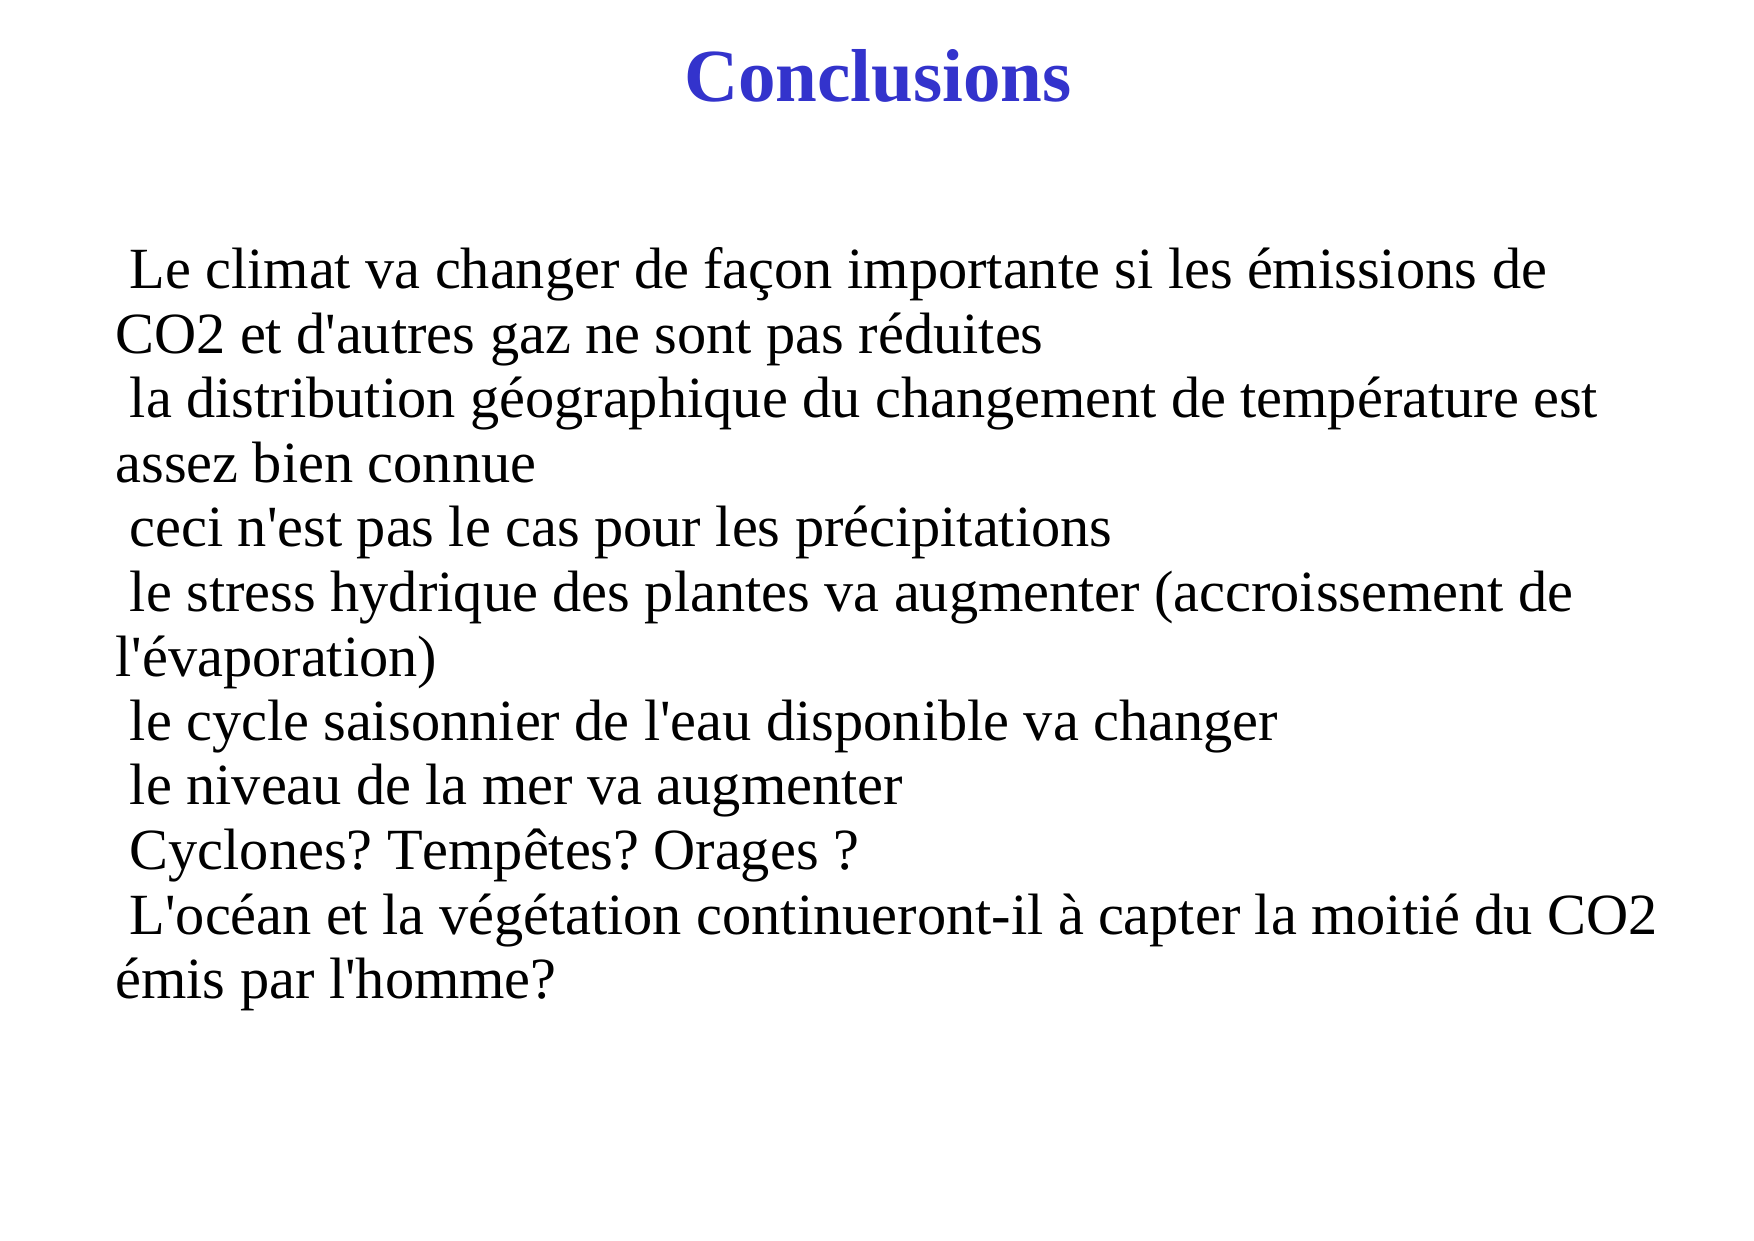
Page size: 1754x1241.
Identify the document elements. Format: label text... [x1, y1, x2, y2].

text_box Le climat va changer de façon importante si les émissions de CO2 et d'autres gaz ne sont pas réduites la distribution géographique du changement de température est assez bien connue ceci n'est pas le cas pour les précipitations le stress hydrique des plantes va augmenter (accroissement de l'évaporation) le cycle saisonnier de l'eau disponible va changer le niveau de la mer va augmenter Cyclones? Tempêtes? Orages ? L'océan et la végétation continueront-il à capter la moitié du CO2 émis par l'homme? [115, 236, 1663, 1012]
title Conclusions [114, 12, 1642, 144]
